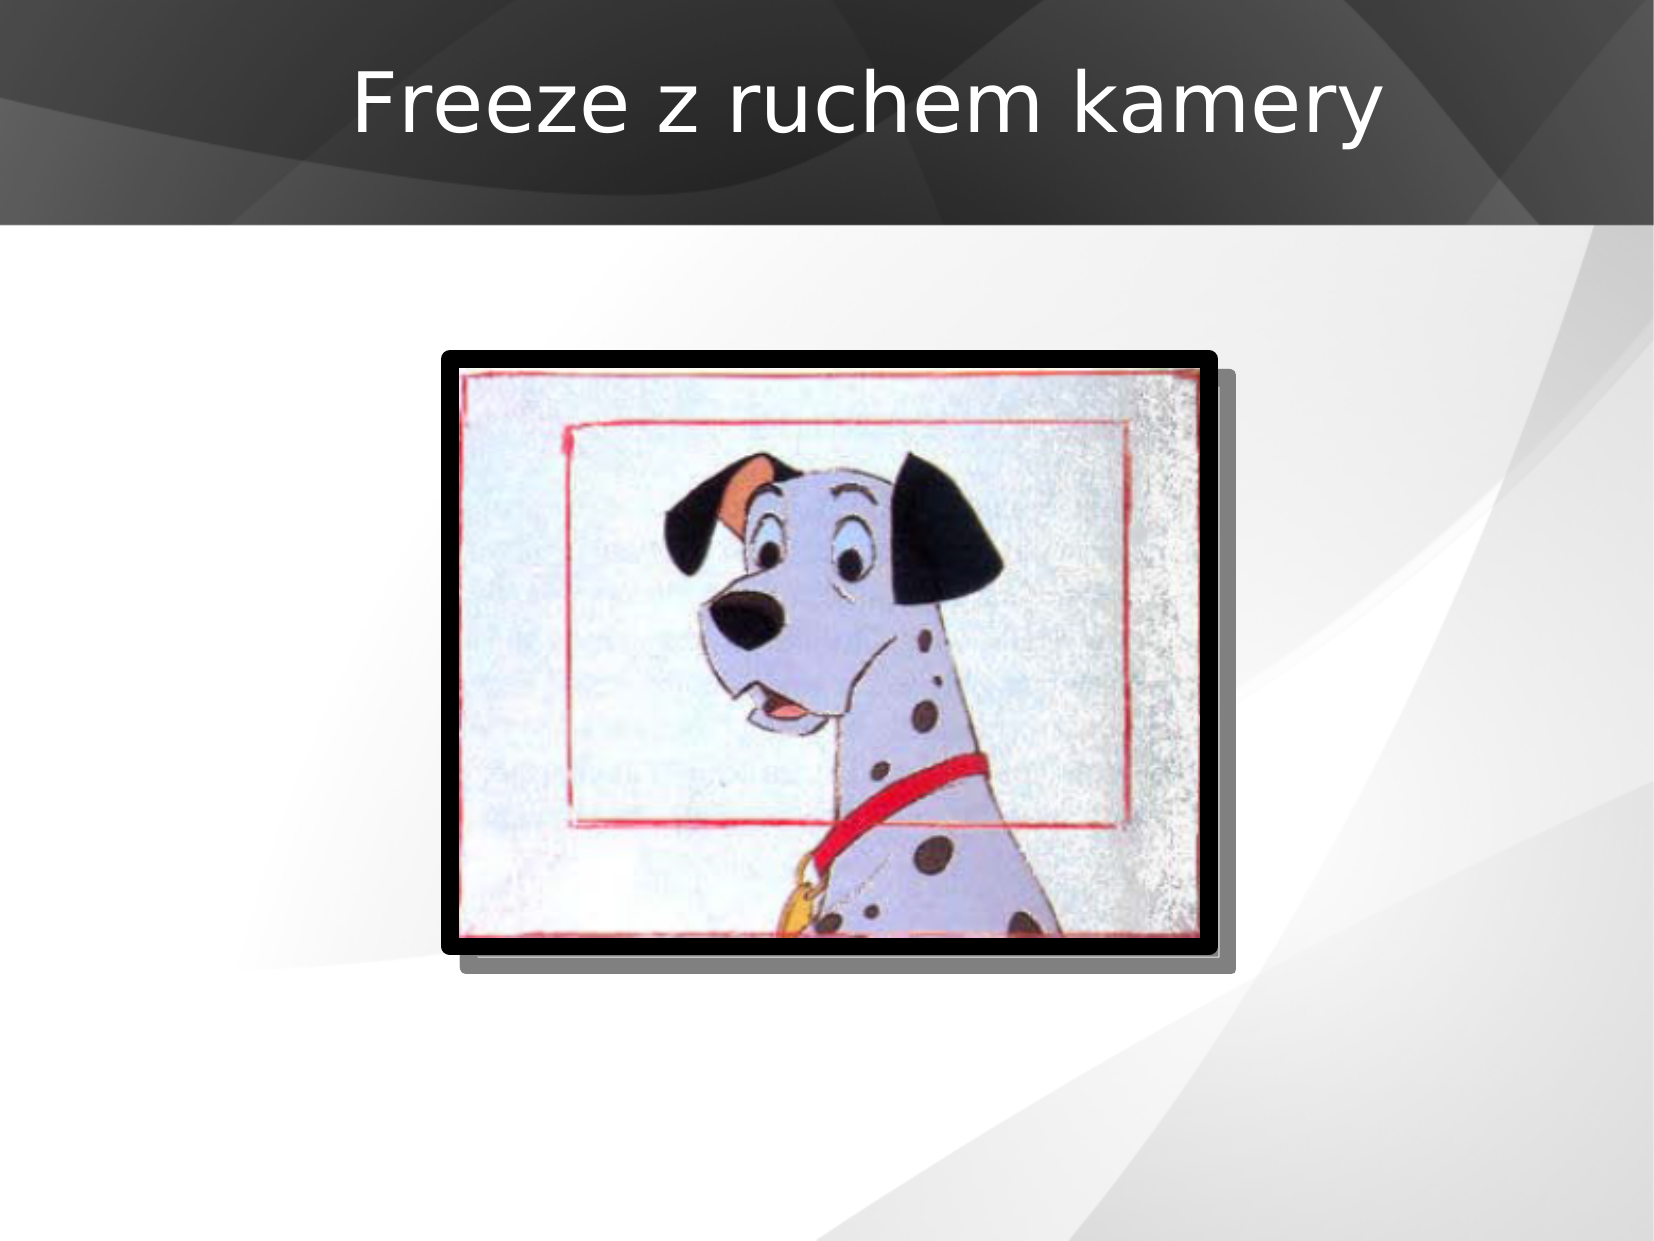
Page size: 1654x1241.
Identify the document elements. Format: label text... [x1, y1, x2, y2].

title Freeze z ruchem kamery [124, 0, 1613, 208]
picture [0, 0, 1654, 1241]
